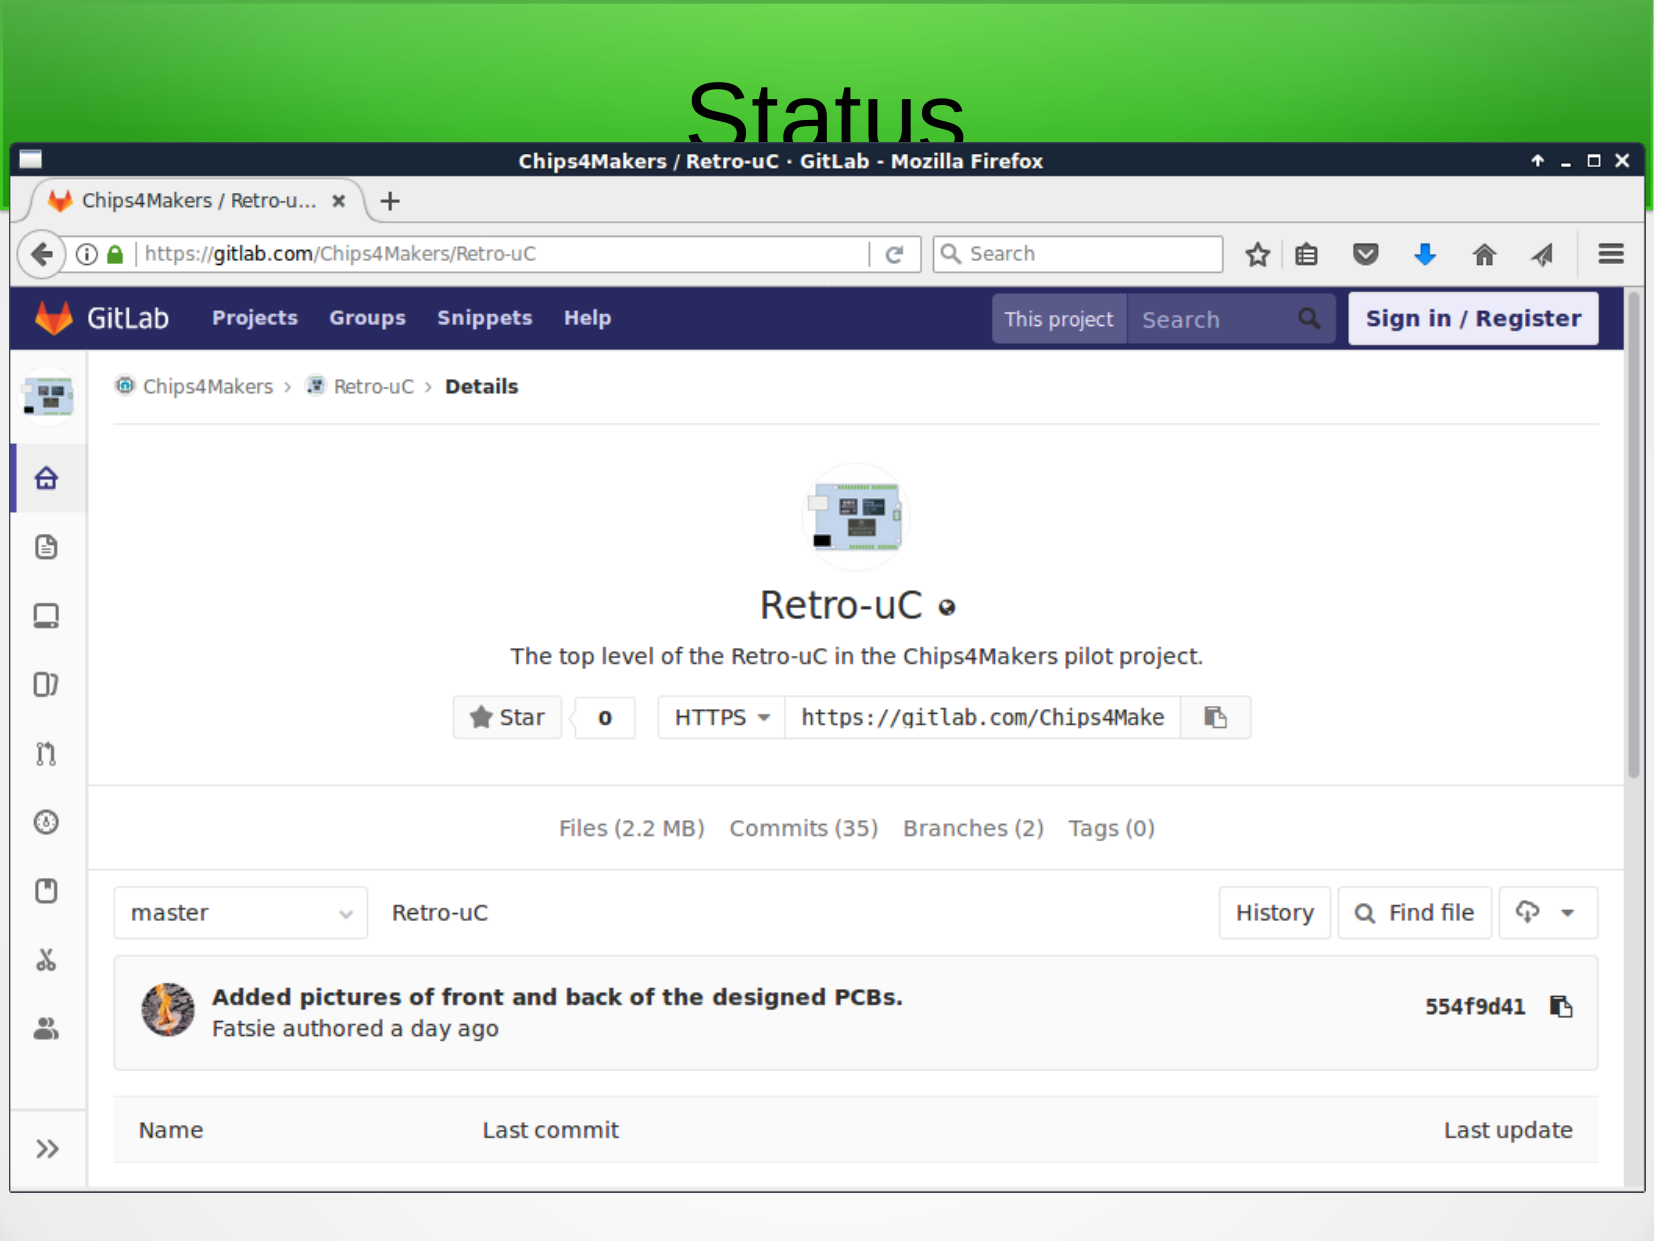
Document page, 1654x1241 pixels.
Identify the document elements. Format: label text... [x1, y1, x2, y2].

picture [9, 142, 1646, 1193]
title Status [82, 47, 1571, 142]
